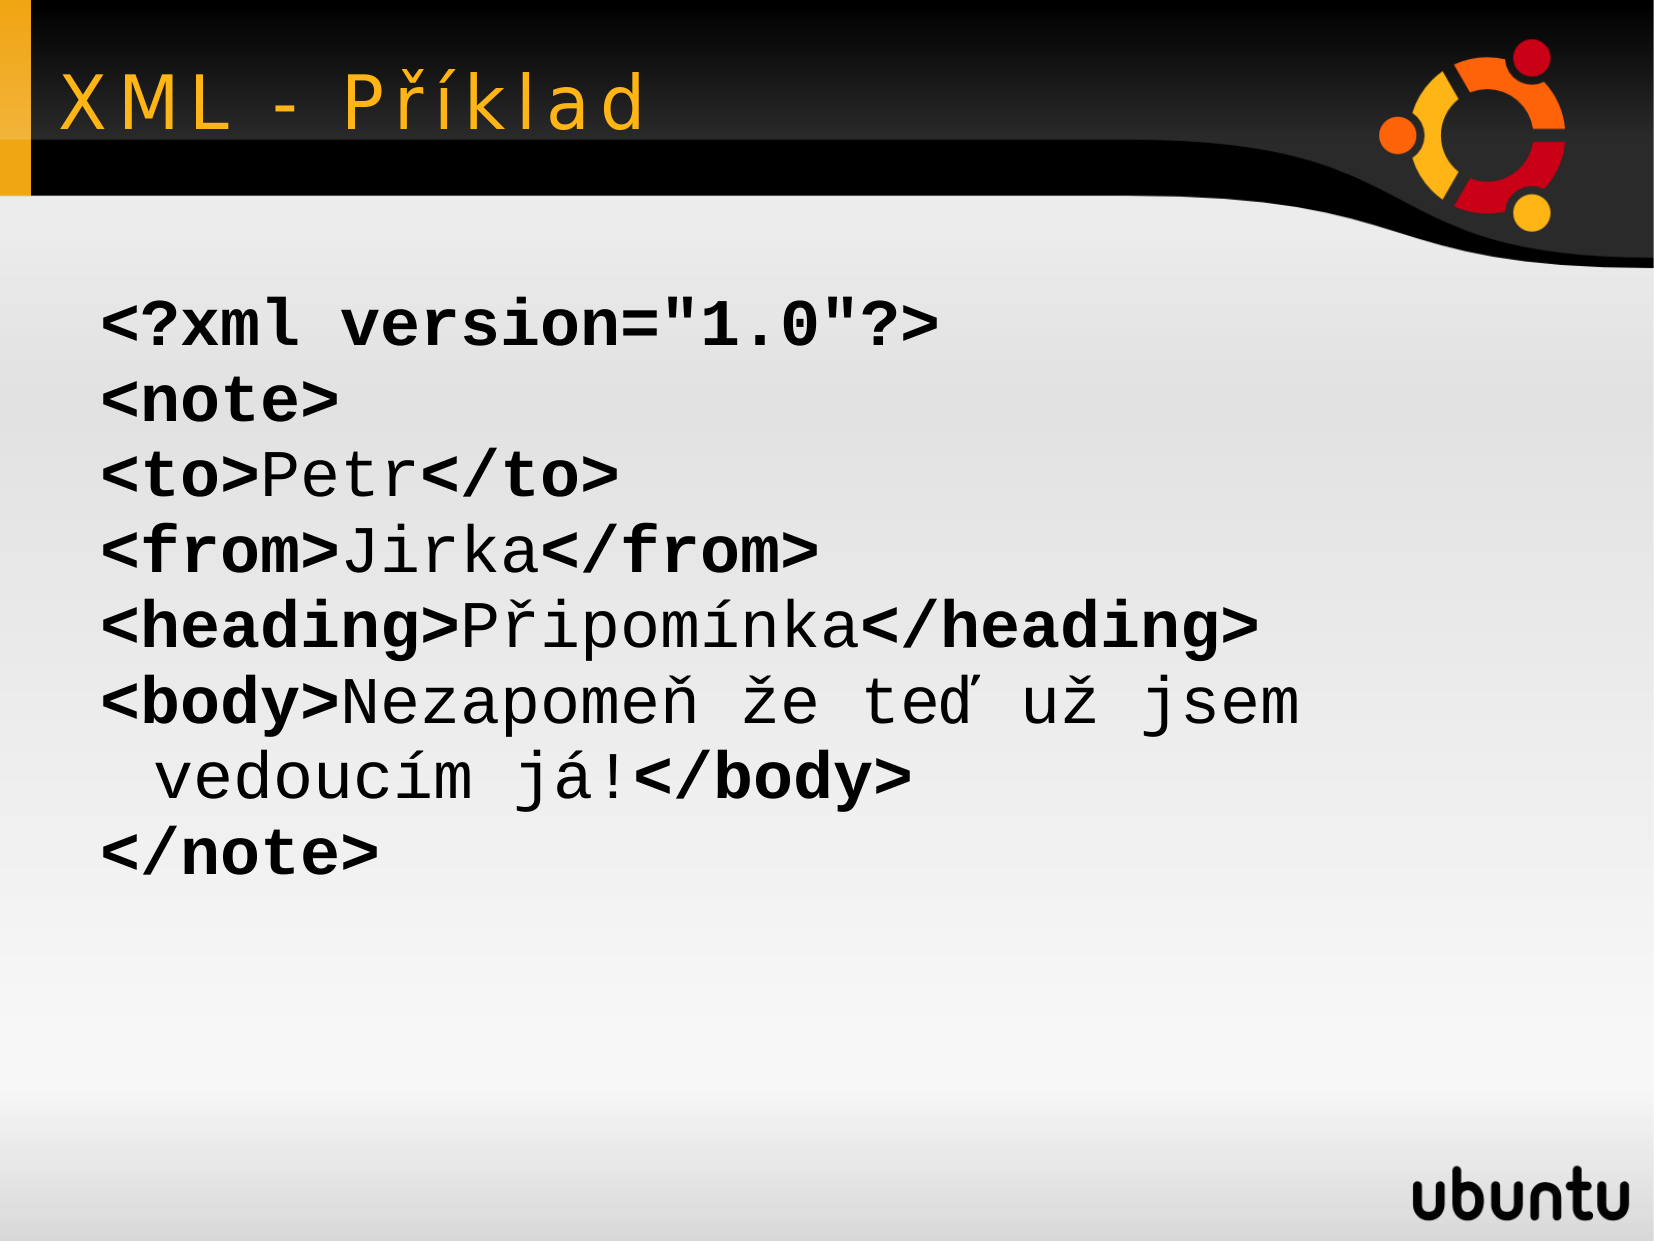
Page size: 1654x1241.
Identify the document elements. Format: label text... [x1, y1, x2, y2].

list <?xml version="1.0"?> <note> <to>Petr</to> <from>Jirka</from> <heading>Připomínka</heading> <body>Nezapomeň že teď už jsem vedoucím já!</body> </note> [82, 290, 1571, 1109]
picture [0, 0, 1654, 1241]
title XML - Příklad [59, 29, 1270, 178]
